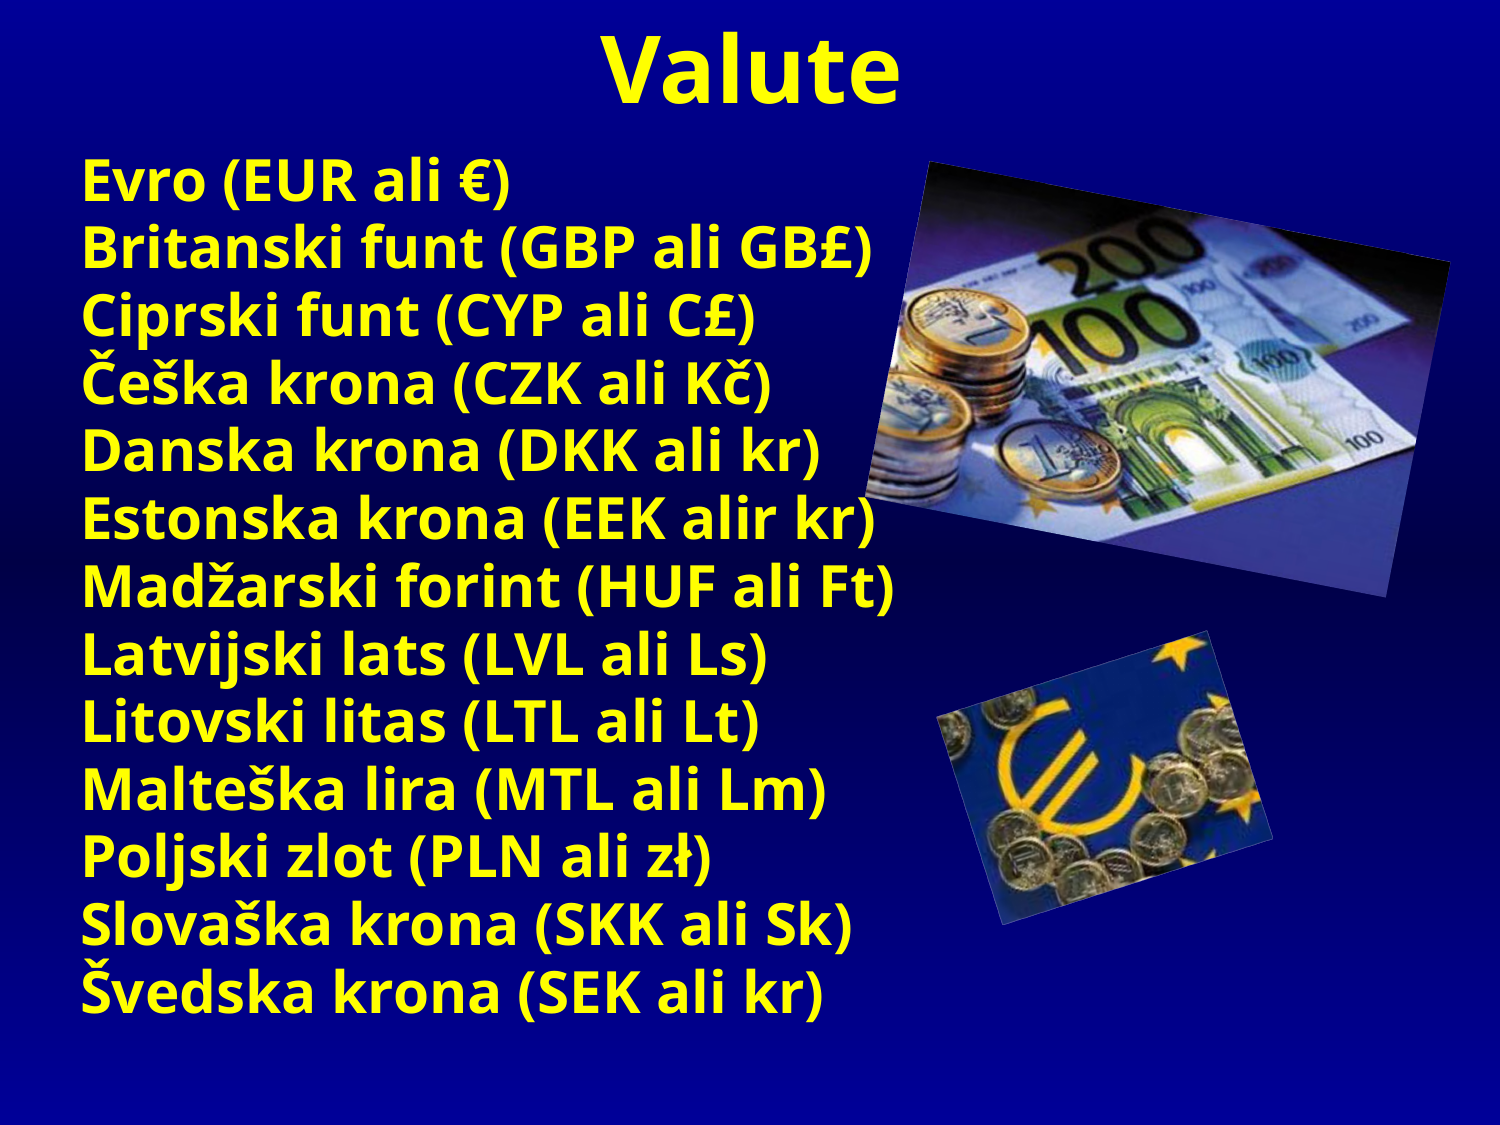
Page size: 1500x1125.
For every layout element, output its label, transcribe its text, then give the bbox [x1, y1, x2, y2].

picture [864, 160, 1451, 598]
list Evro (EUR ali €) Britanski funt (GBP ali GB£) Ciprski funt (CYP ali C£) Češka krona (CZK ali Kč) Danska krona (DKK ali kr) Estonska krona (EEK alir kr) Madžarski forint (HUF ali Ft) Latvijski lats (LVL ali Ls) Litovski litas (LTL ali Lt) Malteška lira (MTL ali Lm) Poljski zlot (PLN ali zł) Slovaška krona (SKK ali Sk) Švedska krona (SEK ali kr) [64, 148, 1415, 1047]
picture [936, 630, 1273, 925]
title Valute [76, 0, 1427, 160]
